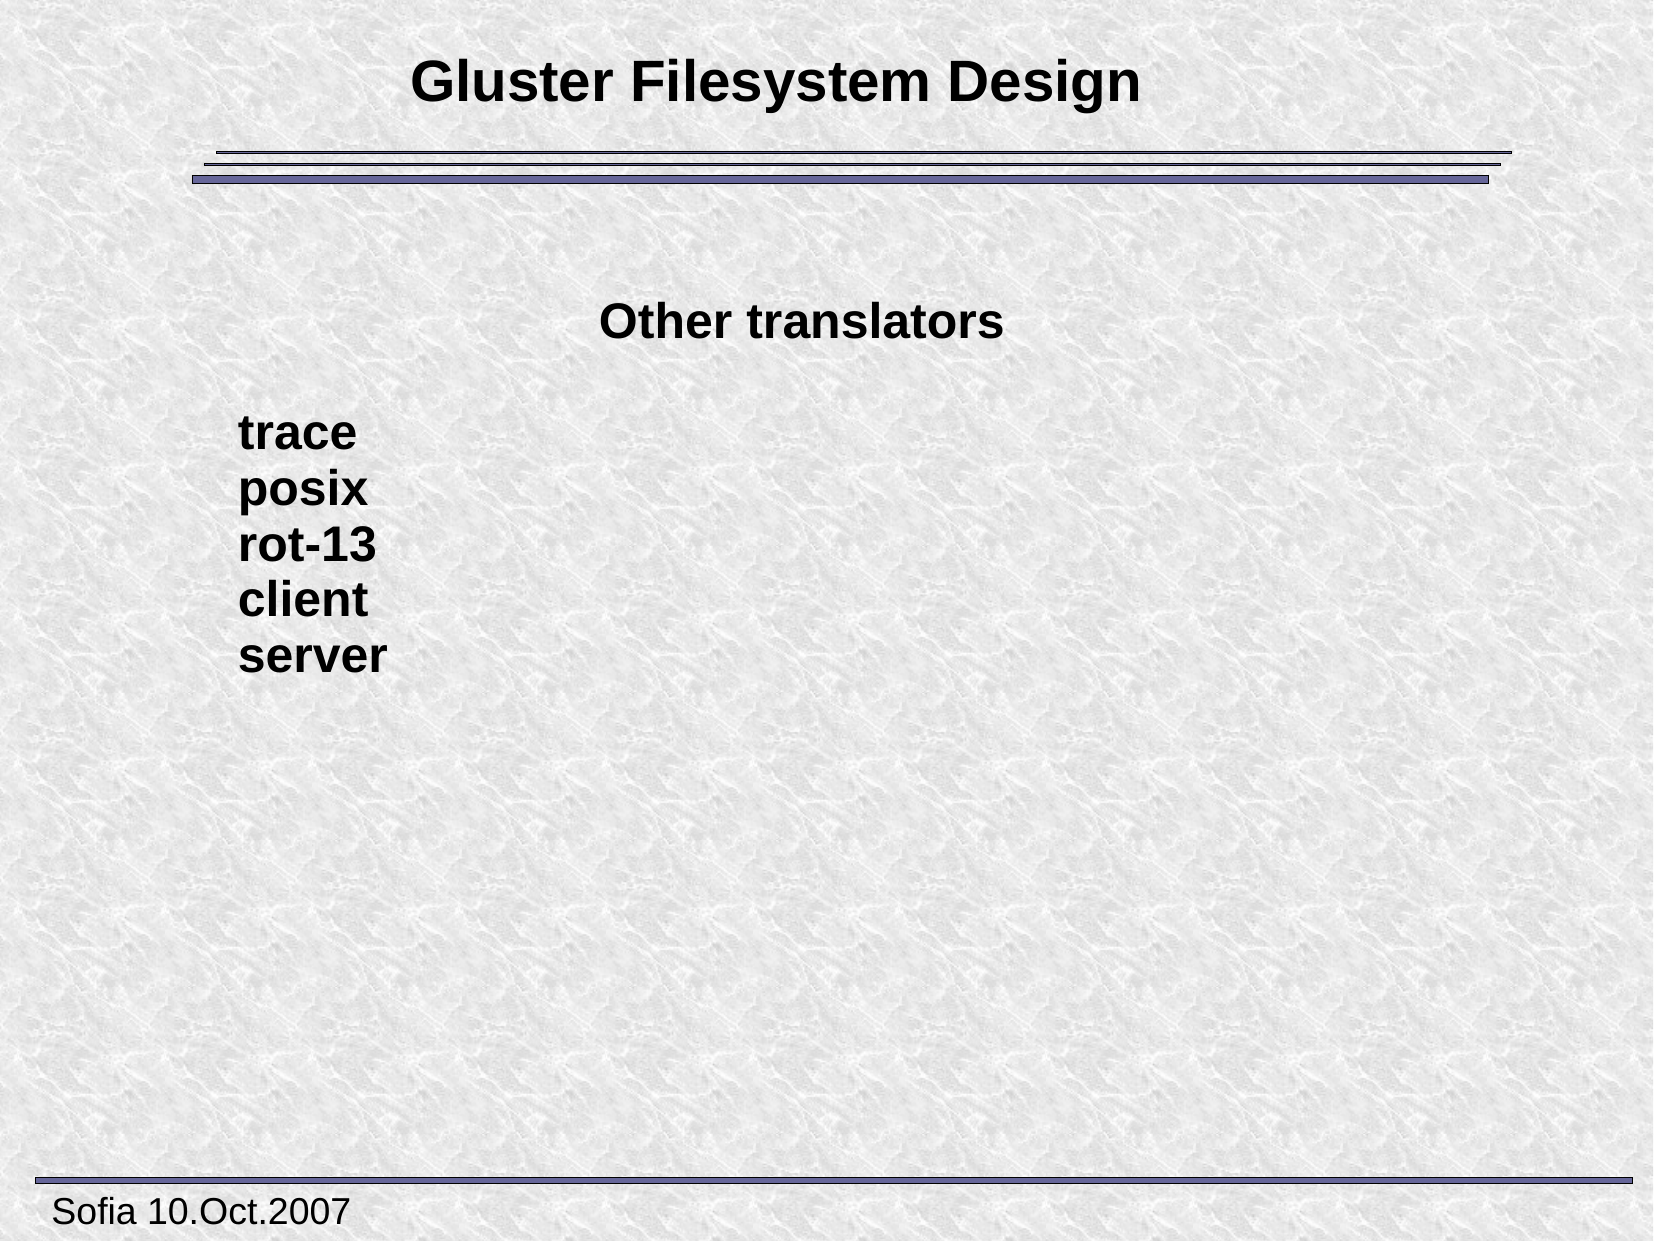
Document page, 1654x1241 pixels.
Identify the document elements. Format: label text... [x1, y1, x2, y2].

text_box Other translators trace posix rot-13 client server [209, 229, 1060, 711]
text_box Gluster Filesystem Design [395, 41, 1211, 125]
picture [0, 0, 1654, 1241]
text_box [192, 175, 1489, 184]
text_box [35, 1177, 1633, 1184]
text_box Sofia 10.Oct.2007 [36, 1183, 389, 1241]
